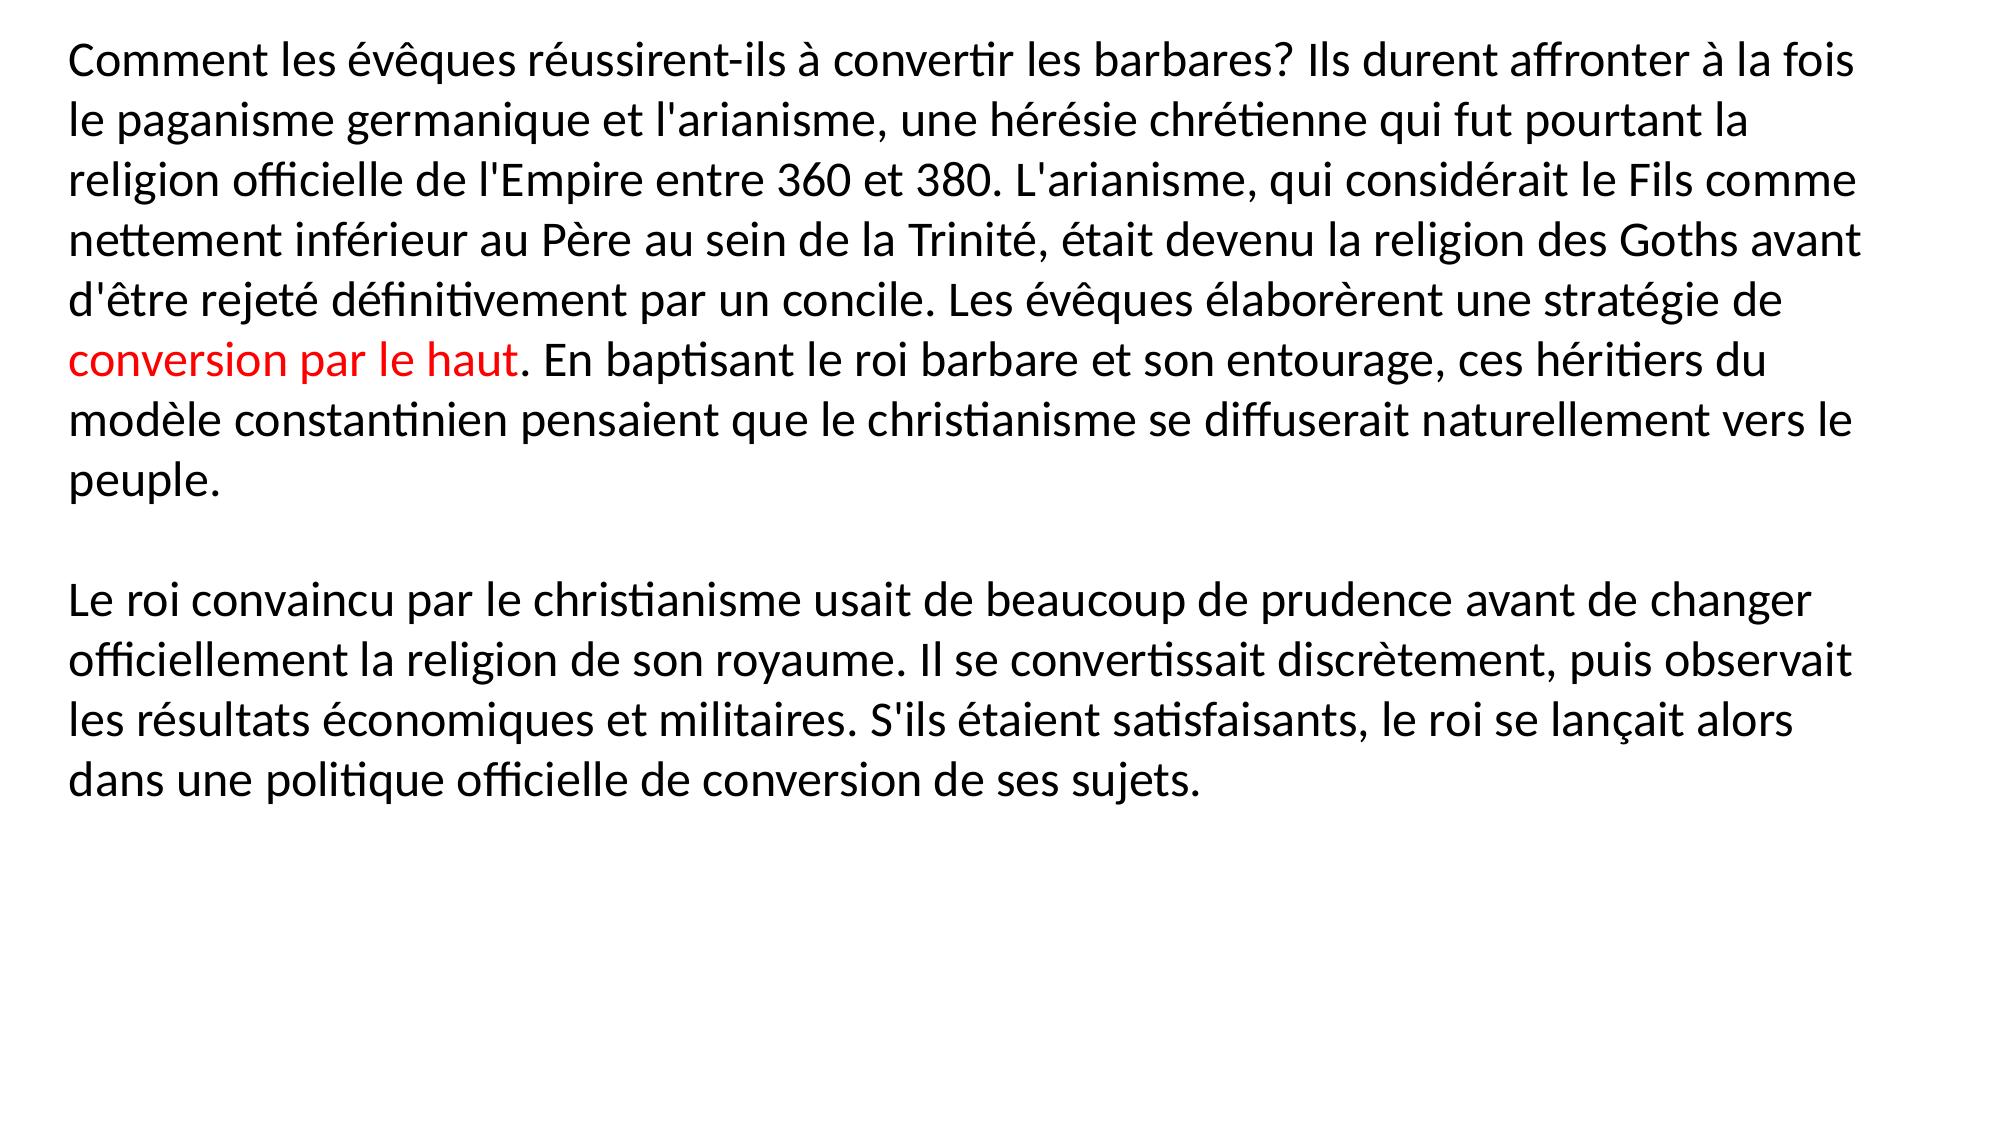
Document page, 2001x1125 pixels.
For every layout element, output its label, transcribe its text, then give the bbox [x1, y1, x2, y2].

text_box Comment les évêques réussirent-ils à convertir les barbares? Ils durent affronter à la fois le paganisme germanique et l'arianisme, une hérésie chrétienne qui fut pourtant la religion officielle de l'Empire entre 360 et 380. L'arianisme, qui considérait le Fils comme nettement inférieur au Père au sein de la Trinité, était devenu la religion des Goths avant d'être rejeté définitivement par un concile. Les évêques élaborèrent une stratégie de conversion par le haut. En baptisant le roi barbare et son entourage, ces héritiers du modèle constantinien pensaient que le christianisme se diffuserait naturellement vers le peuple. Le roi convaincu par le christianisme usait de beaucoup de prudence avant de changer officiellement la religion de son royaume. Il se convertissait discrètement, puis observait les résultats économiques et militaires. S'ils étaient satisfaisants, le roi se lançait alors dans une politique officielle de conversion de ses sujets. [53, 19, 1882, 823]
